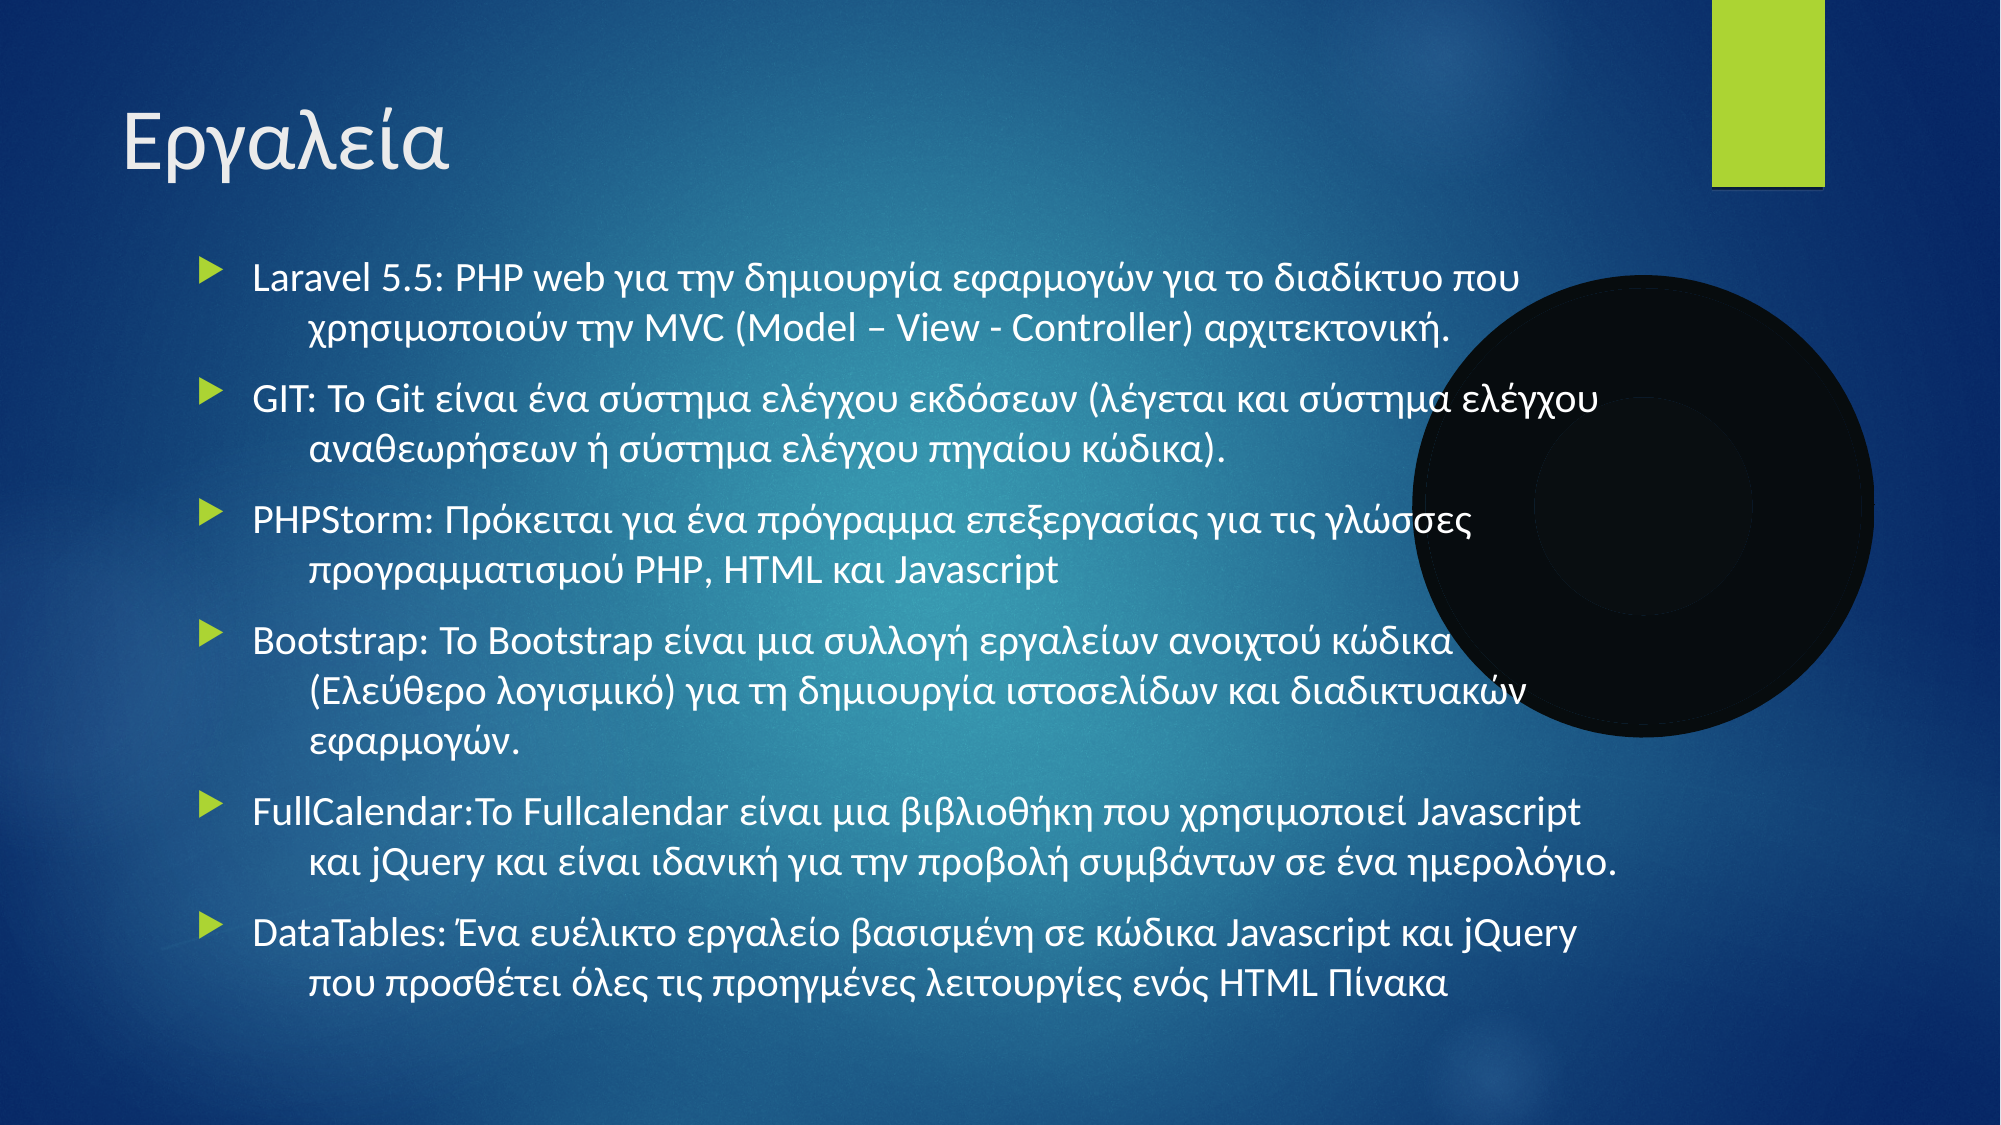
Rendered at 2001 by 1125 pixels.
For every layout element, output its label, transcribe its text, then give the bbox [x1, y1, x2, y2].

list Laravel 5.5: PHP web για την δημιουργία εφαρμογών για το διαδίκτυο που χρησιμοποιούν την MVC (Model – View - Controller) αρχιτεκτονική. GIT: Το Git είναι ένα σύστημα ελέγχου εκδόσεων (λέγεται και σύστημα ελέγχου αναθεωρήσεων ή σύστημα ελέγχου πηγαίου κώδικα). PHPStorm: Πρόκειται για ένα πρόγραμμα επεξεργασίας για τις γλώσσες προγραμματισμού PHP, HTML και Javascript Bootstrap: Το Bootstrap είναι μια συλλογή εργαλείων ανοιχτού κώδικα (Ελεύθερο λογισμικό) για τη δημιουργία ιστοσελίδων και διαδικτυακών εφαρμογών. FullCalendar:Το Fullcalendar είναι μια βιβλιοθήκη που χρησιμοποιεί Javascript και jQuery και είναι ιδανική για την προβολή συμβάντων σε ένα ημερολόγιο. DataTables: Ένα ευέλικτο εργαλείο βασισμένη σε κώδικα Javascript και jQuery που προσθέτει όλες τις προηγμένες λειτουργίες ενός HTML Πίνακα [181, 242, 1649, 1025]
title Εργαλεία [106, 74, 1649, 193]
